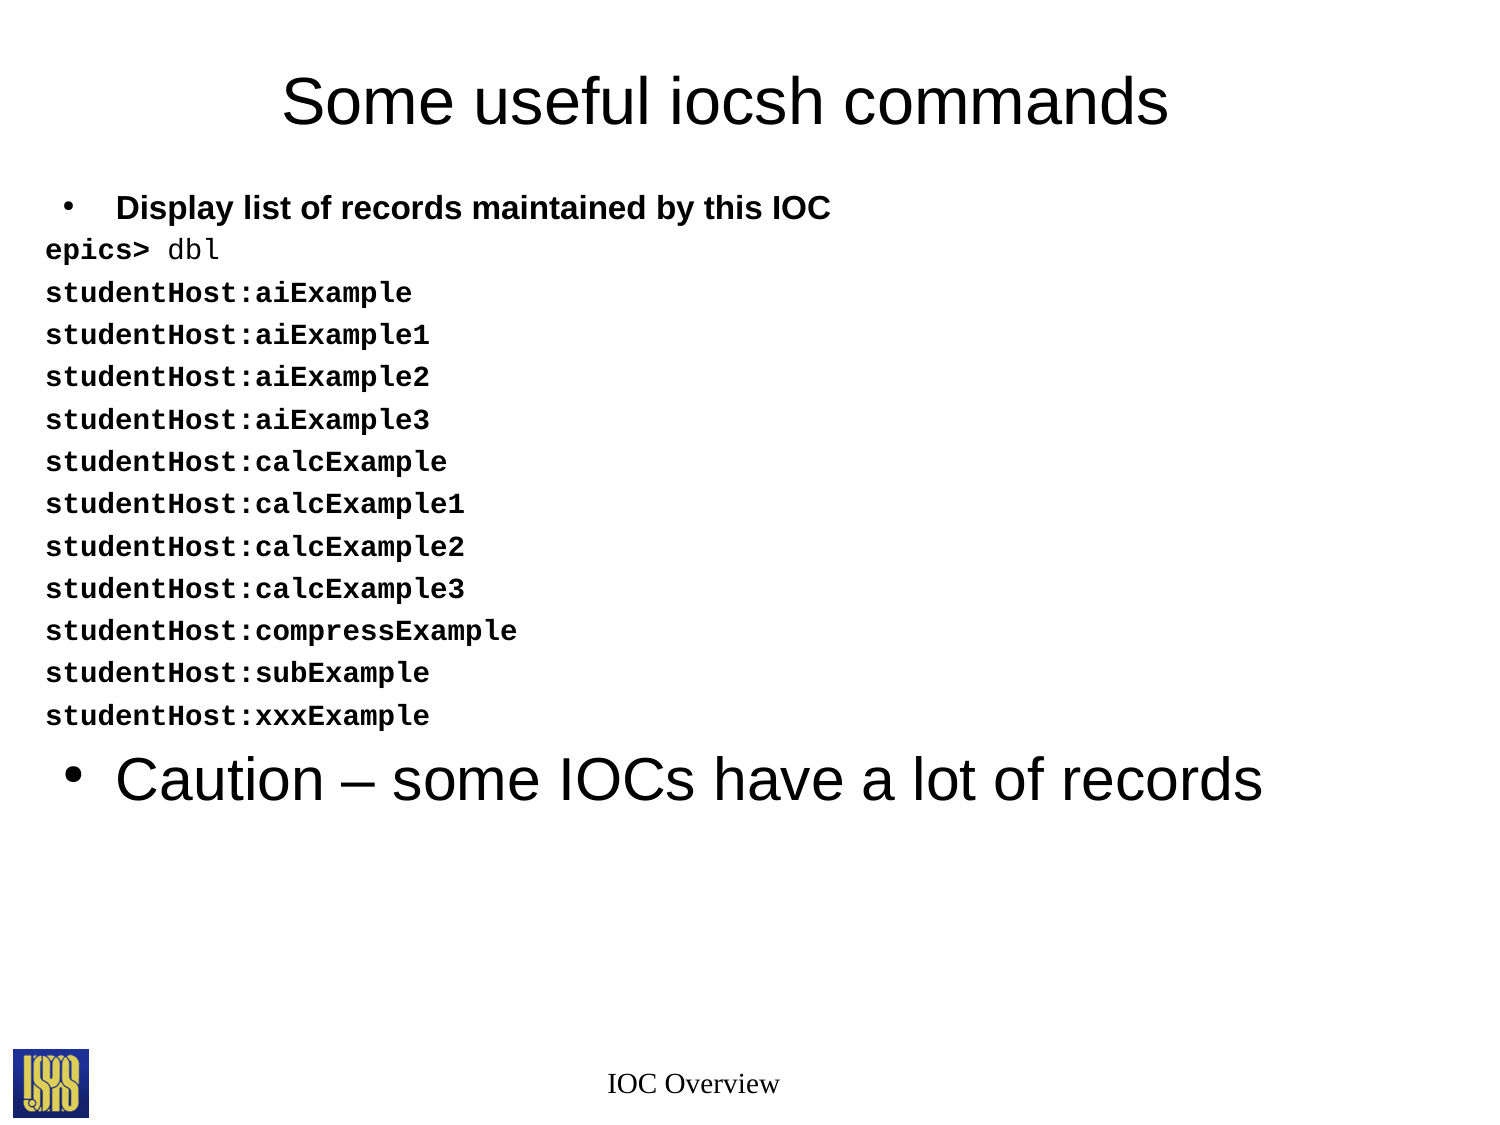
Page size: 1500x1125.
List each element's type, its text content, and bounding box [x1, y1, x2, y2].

picture [13, 1049, 89, 1118]
title Some useful iocsh commands [55, 57, 1361, 146]
list Display list of records maintained by this IOC epics> dbl studentHost:aiExample studentHost:aiExample1 studentHost:aiExample2 studentHost:aiExample3 studentHost:calcExample studentHost:calcExample1 studentHost:calcExample2 studentHost:calcExample3 studentHost:compressExample studentHost:subExample studentHost:xxxExample Caution – some IOCs have a lot of records [30, 183, 1447, 931]
